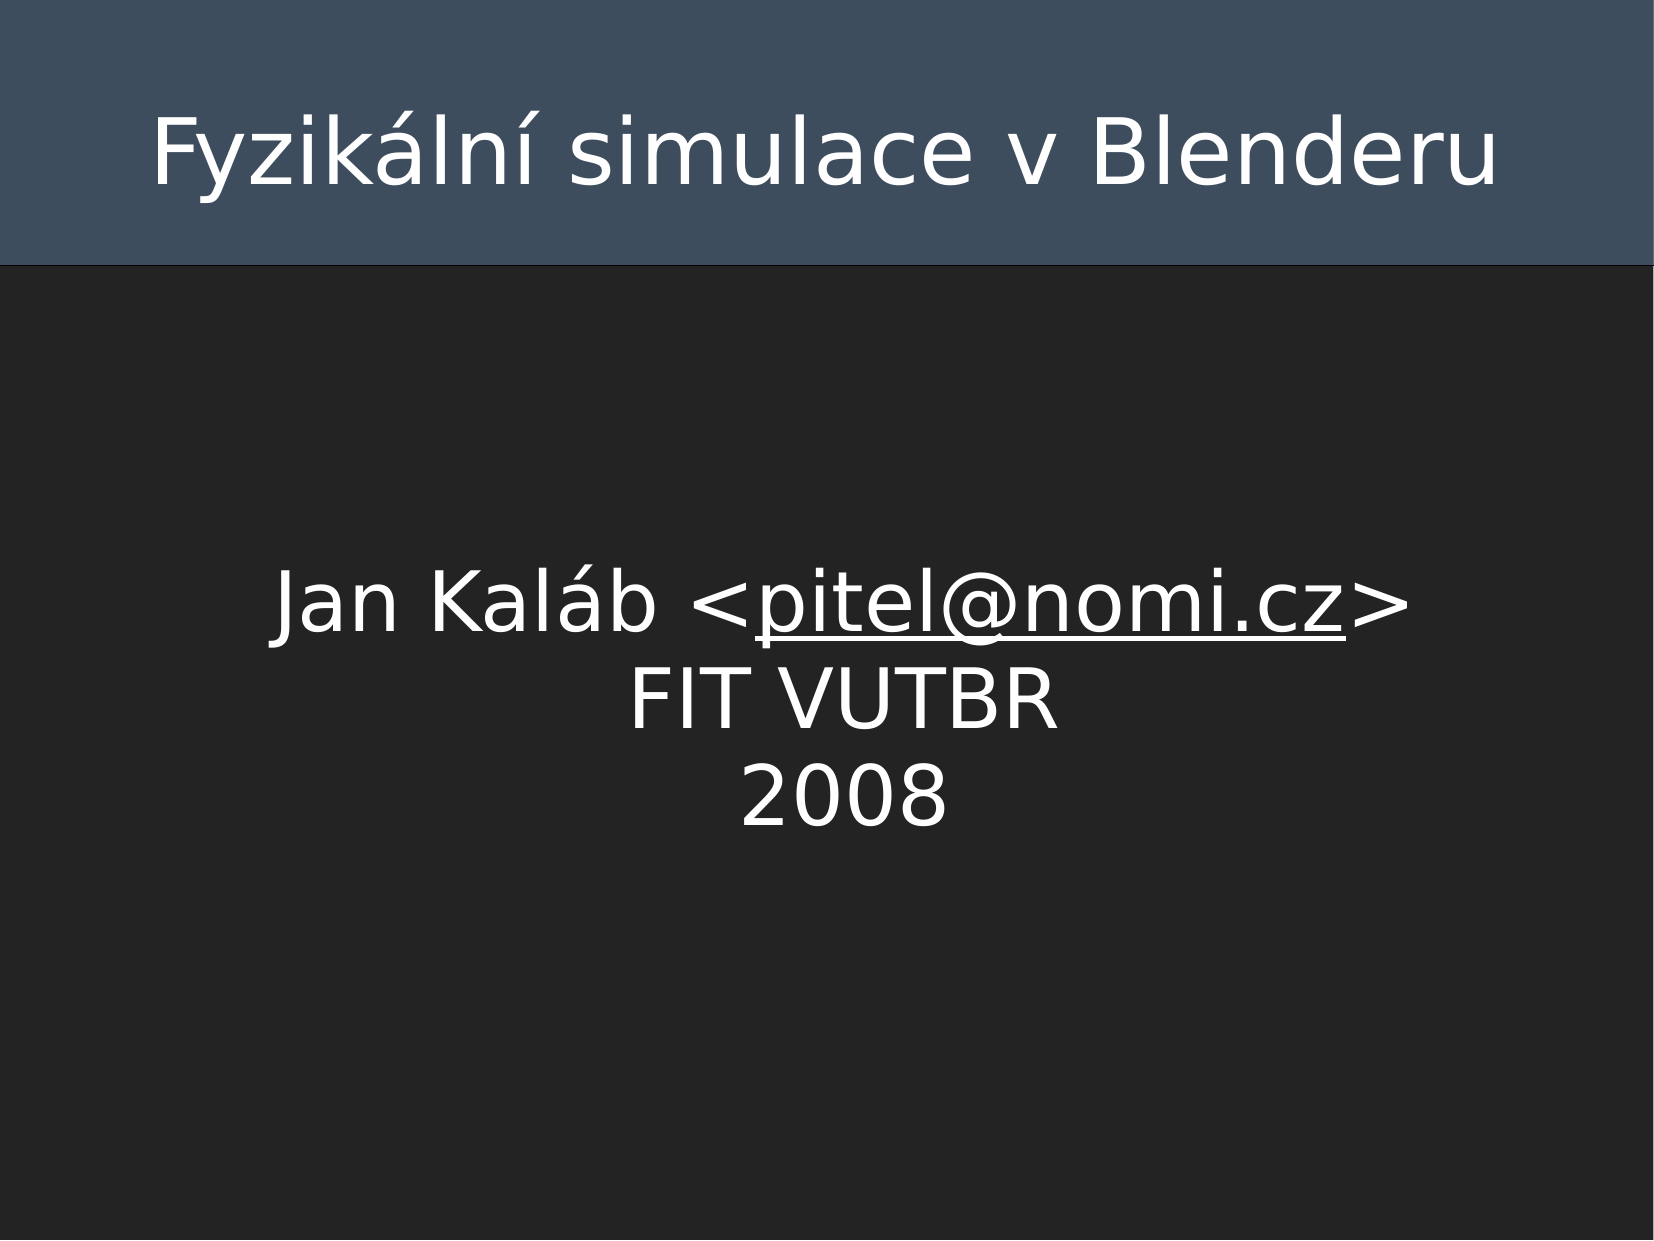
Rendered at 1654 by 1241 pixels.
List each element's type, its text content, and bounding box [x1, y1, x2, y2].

subtitle Jan Kaláb <pitel@nomi.cz> FIT VUTBR 2008 [82, 290, 1571, 1109]
title Fyzikální simulace v Blenderu [82, 99, 1571, 207]
